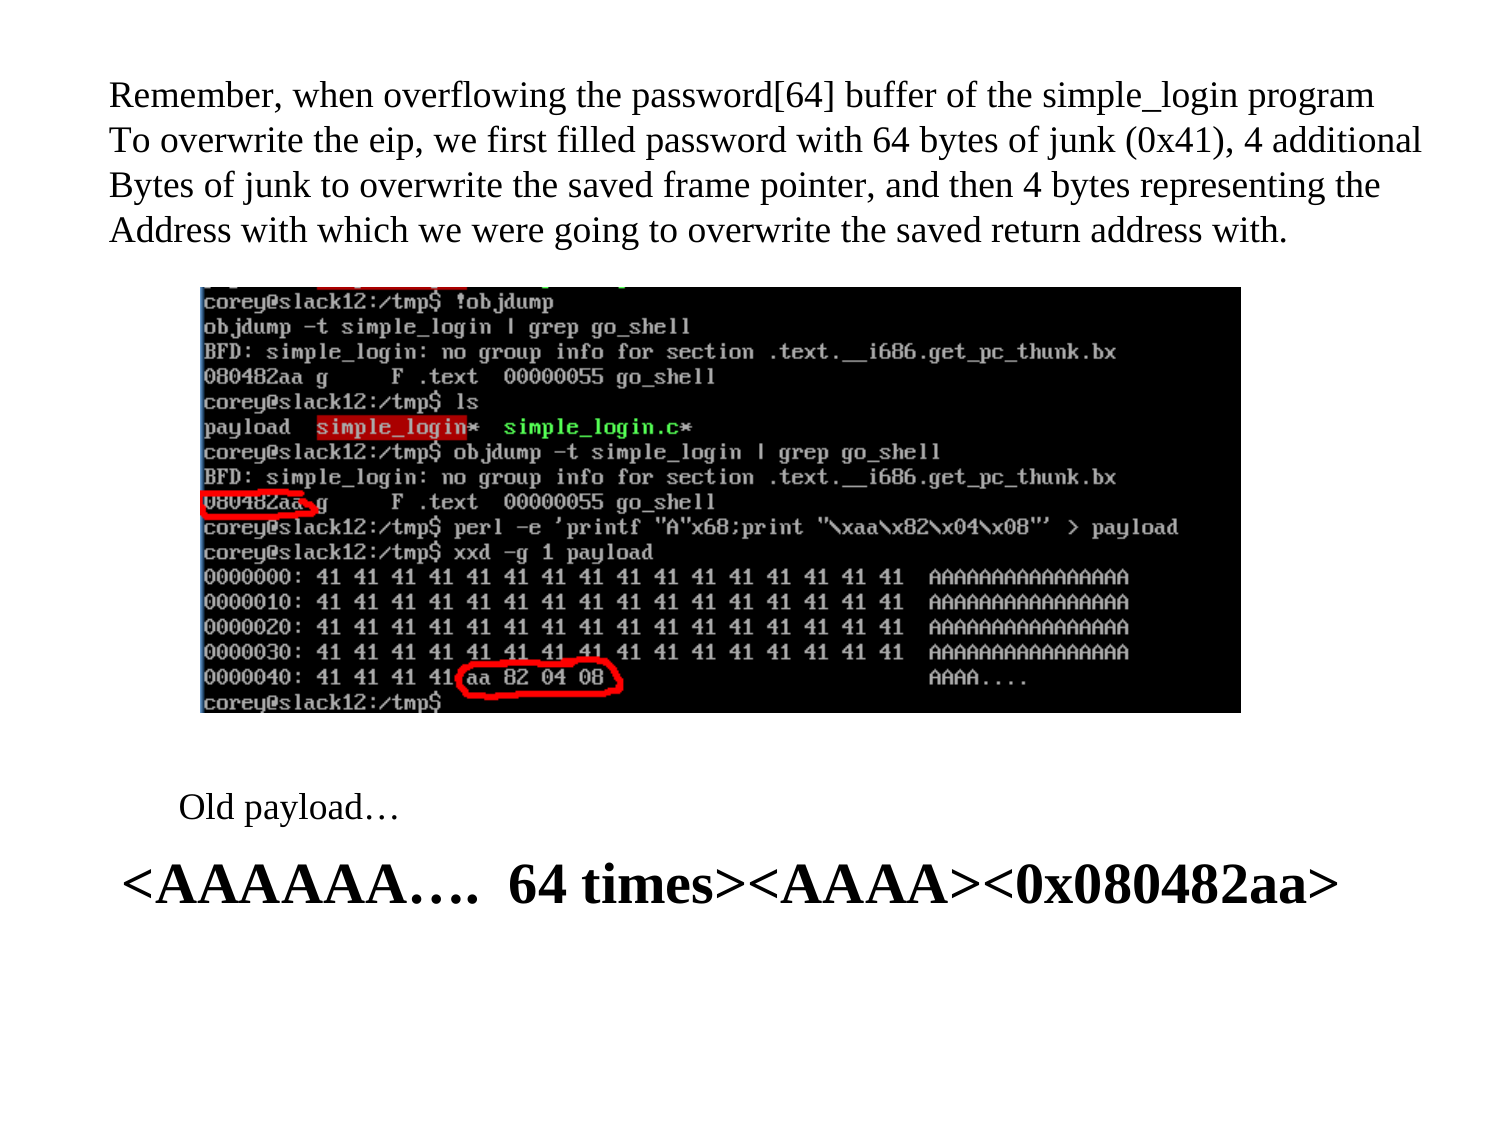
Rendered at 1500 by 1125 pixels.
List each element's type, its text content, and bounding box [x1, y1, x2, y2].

text_box Old payload… [163, 774, 416, 836]
text_box <AAAAAA…. 64 times><AAAA><0x080482aa> [107, 837, 1357, 923]
text_box Remember, when overflowing the password[64] buffer of the simple_login program To overwrite the eip, we first filled password with 64 bytes of junk (0x41), 4 additional Bytes of junk to overwrite the saved frame pointer, and then 4 bytes representing the Address with which we were going to overwrite the saved return address with. [94, 62, 1440, 258]
picture [200, 287, 1241, 713]
